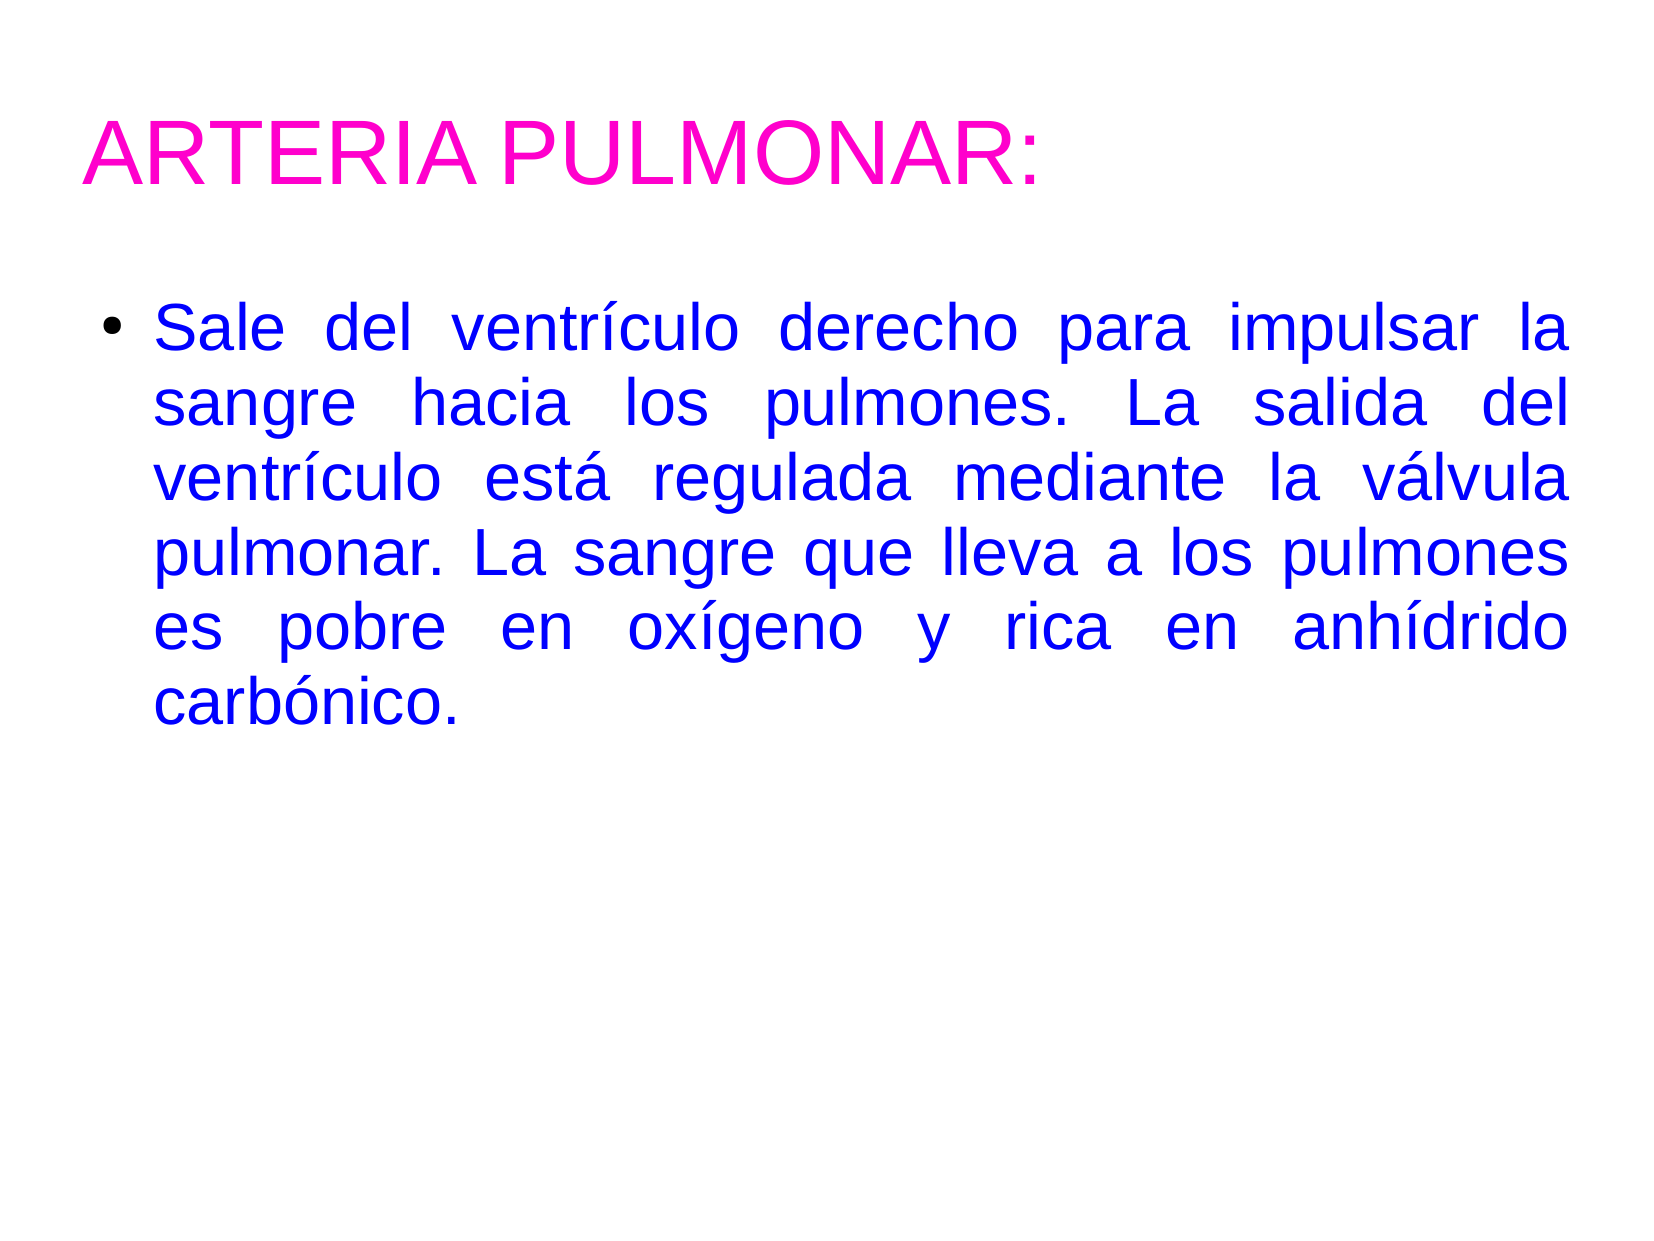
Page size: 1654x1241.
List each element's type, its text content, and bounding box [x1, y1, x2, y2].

title ARTERIA PULMONAR: [82, 49, 1571, 257]
list Sale del ventrículo derecho para impulsar la sangre hacia los pulmones. La salida del ventrículo está regulada mediante la válvula pulmonar. La sangre que lleva a los pulmones es pobre en oxígeno y rica en anhídrido carbónico. [82, 290, 1571, 1010]
